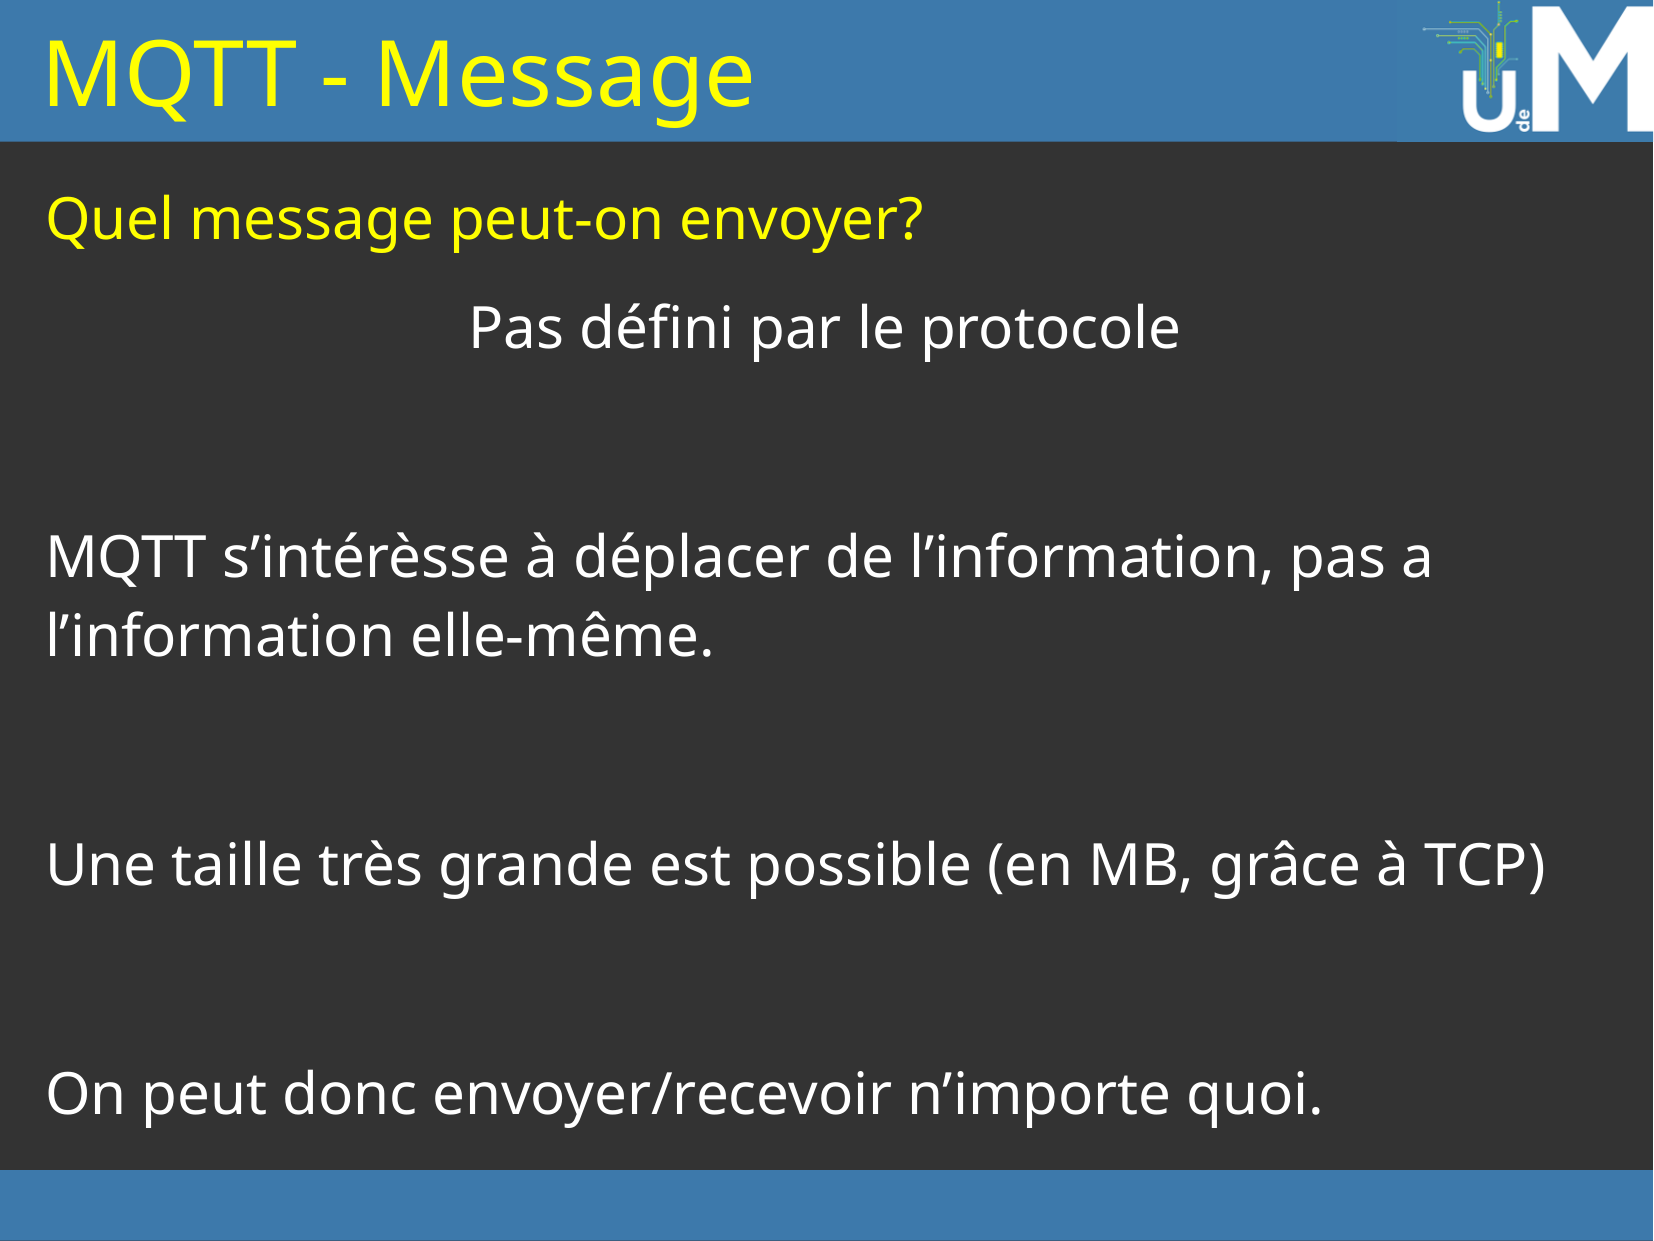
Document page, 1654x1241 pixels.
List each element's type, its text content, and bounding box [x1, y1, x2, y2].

list Quel message peut-on envoyer? Pas défini par le protocole MQTT s’intérèsse à déplacer de l’information, pas a l’information elle-même. Une taille très grande est possible (en MB, grâce à TCP) On peut donc envoyer/recevoir n’importe quoi. [45, 177, 1606, 1141]
picture [1397, 0, 1654, 142]
title MQTT - Message [41, 11, 1411, 130]
